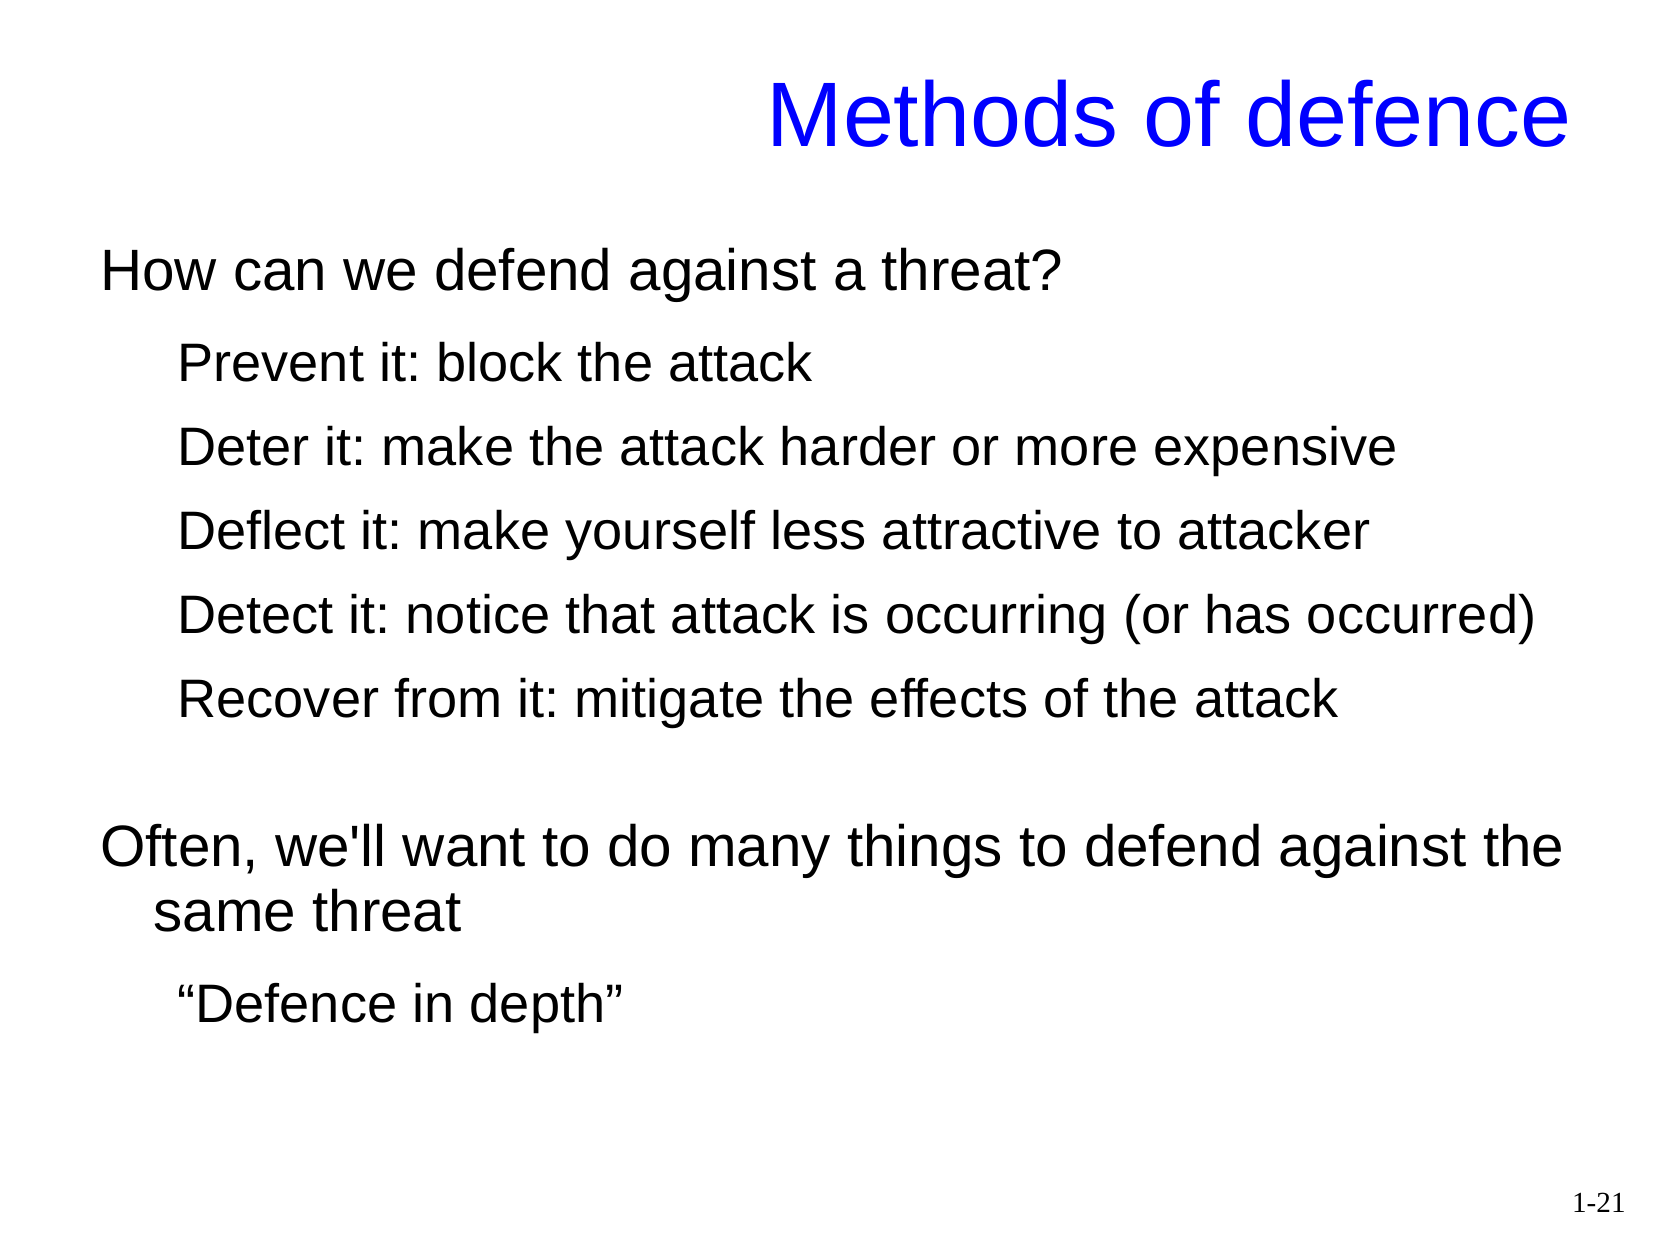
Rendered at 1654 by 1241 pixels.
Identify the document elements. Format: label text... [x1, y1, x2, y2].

list How can we defend against a threat? Prevent it: block the attack Deter it: make the attack harder or more expensive Deflect it: make yourself less attractive to attacker Detect it: notice that attack is occurring (or has occurred) Recover from it: mitigate the effects of the attack Often, we'll want to do many things to defend against the same threat “Defence in depth” [82, 237, 1571, 1156]
title Methods of defence [84, 18, 1573, 211]
